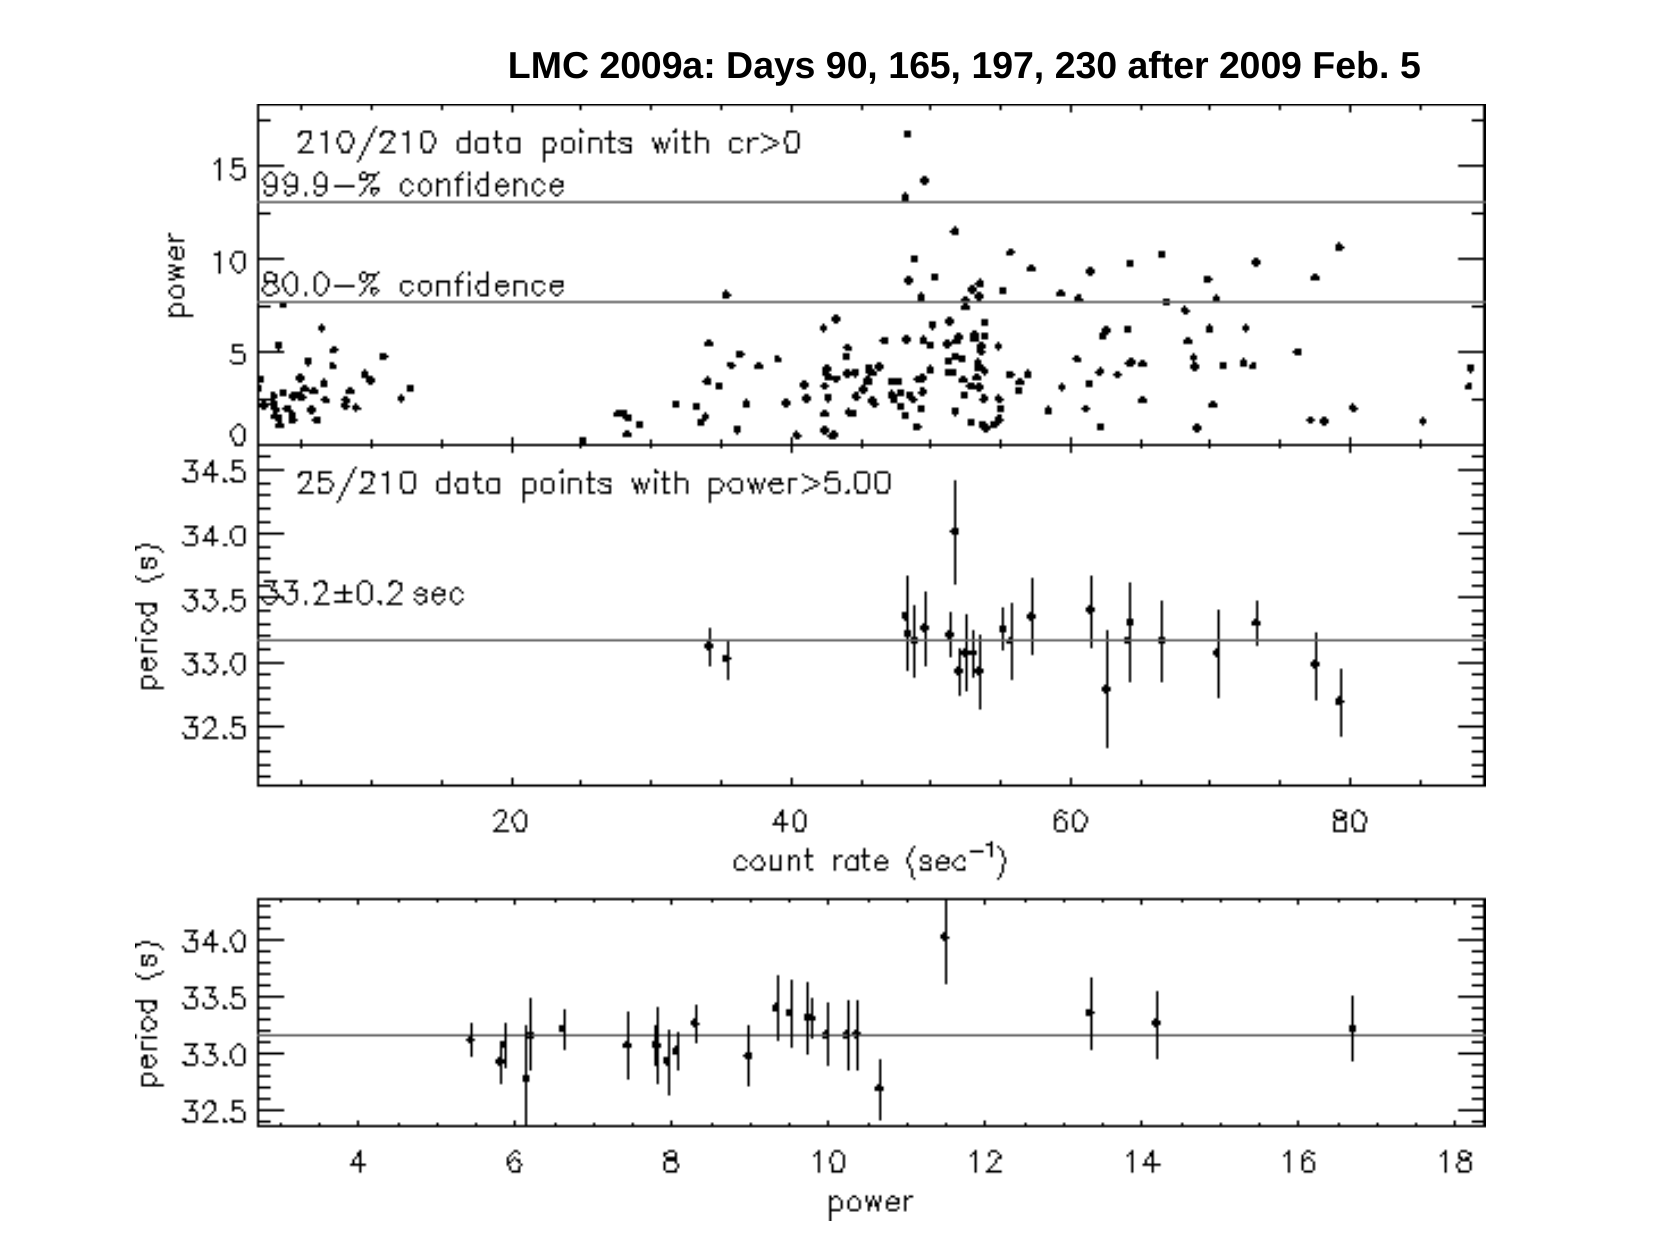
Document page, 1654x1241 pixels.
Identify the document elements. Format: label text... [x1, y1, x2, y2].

picture [135, 104, 1486, 1222]
text_box LMC 2009a: Days 90, 165, 197, 230 after 2009 Feb. 5 [493, 37, 1437, 95]
